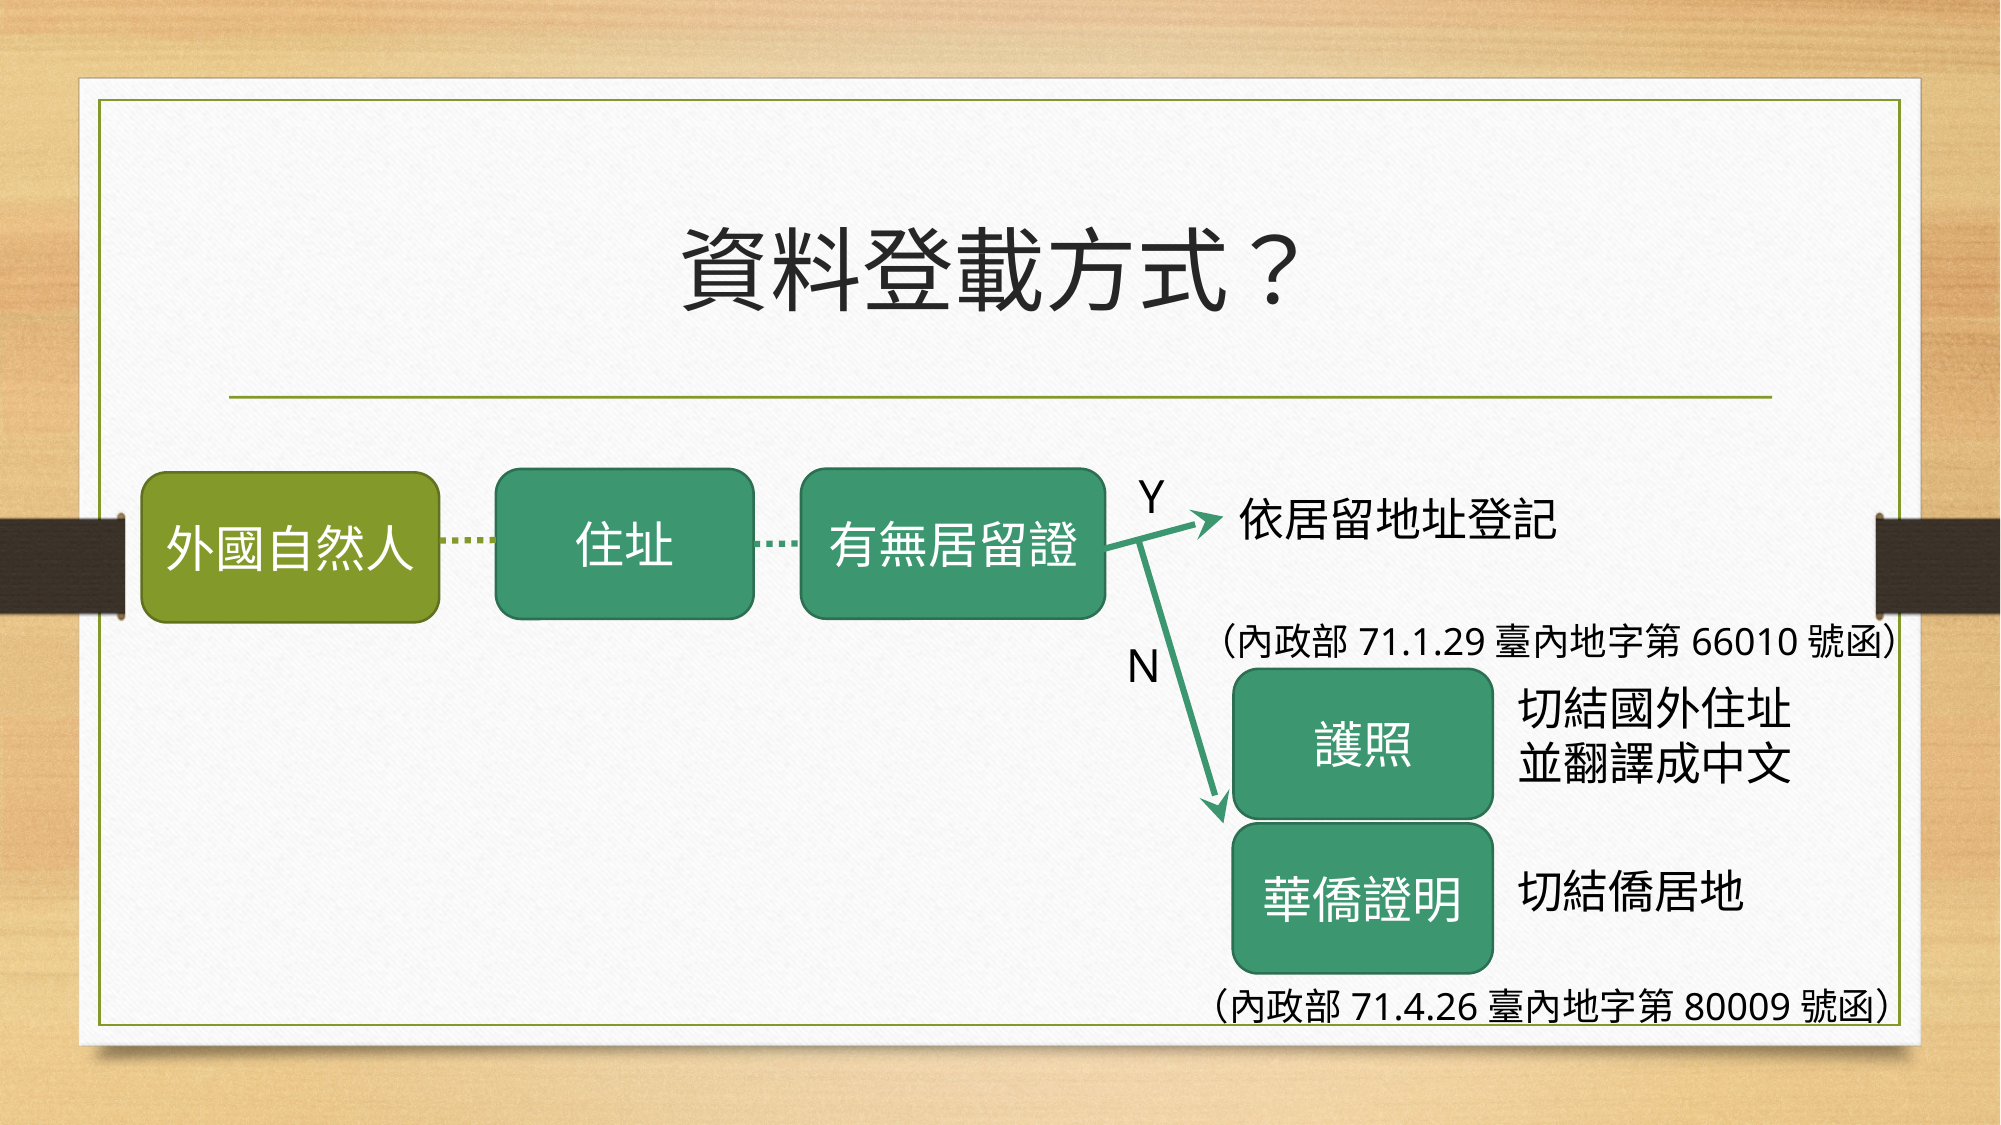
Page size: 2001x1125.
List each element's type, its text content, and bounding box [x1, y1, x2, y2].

text_box （內政部71.4.26臺內地字第80009號函） [1149, 975, 1928, 1036]
text_box 切結僑居地 [1502, 855, 1866, 975]
text_box 外國自然人 [141, 472, 440, 623]
text_box Y [1123, 460, 1224, 525]
text_box 切結國外住址 並翻譯成中文 [1502, 671, 1867, 802]
text_box 依居留地址登記 [1223, 483, 1976, 564]
text_box 護照 [1233, 671, 1493, 819]
text_box 住址 [495, 468, 754, 619]
text_box N [1111, 629, 1211, 694]
text_box 華僑證明 [1232, 823, 1493, 974]
picture [0, 0, 2001, 1125]
text_box （內政部71.1.29臺內地字第66010號函） [1156, 610, 1935, 671]
text_box 有無居留證 [800, 468, 1106, 619]
title 資料登載方式？ [212, 161, 1788, 375]
